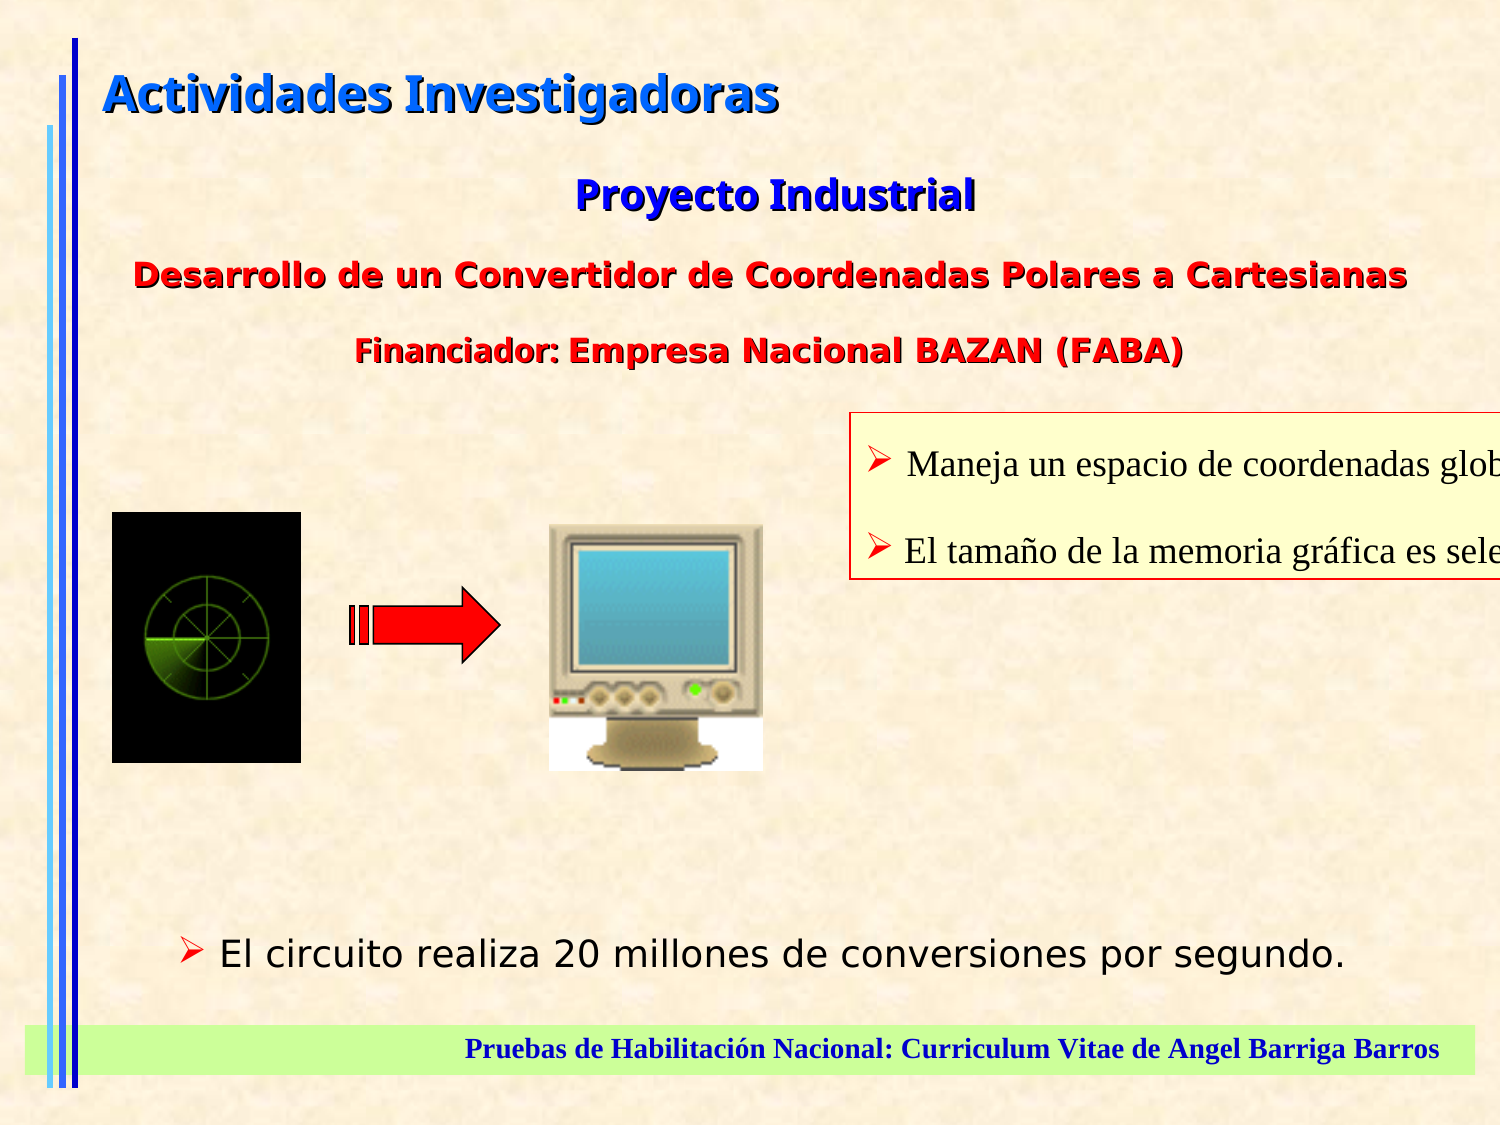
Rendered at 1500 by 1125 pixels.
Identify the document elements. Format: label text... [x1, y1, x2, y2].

text_box Proyecto Industrial Desarrollo de un Convertidor de Coordenadas Polares a Cartesianas Financiador: Empresa Nacional BAZAN (FABA) [87, 99, 1463, 426]
text_box Actividades Investigadoras [87, 49, 794, 99]
text_box [373, 587, 501, 663]
picture [0, 0, 1500, 1125]
text_box Maneja un espacio de coordenadas global de 16Kx16K con resolución de 1 píxel. El tamaño de la memoria gráfica es seleccionable y gestiona una ventana de visualización de tamaño programable. [849, 412, 1500, 579]
text_box [350, 606, 355, 644]
text_box [359, 606, 369, 644]
text_box El circuito realiza 20 millones de conversiones por segundo. [162, 924, 1363, 984]
